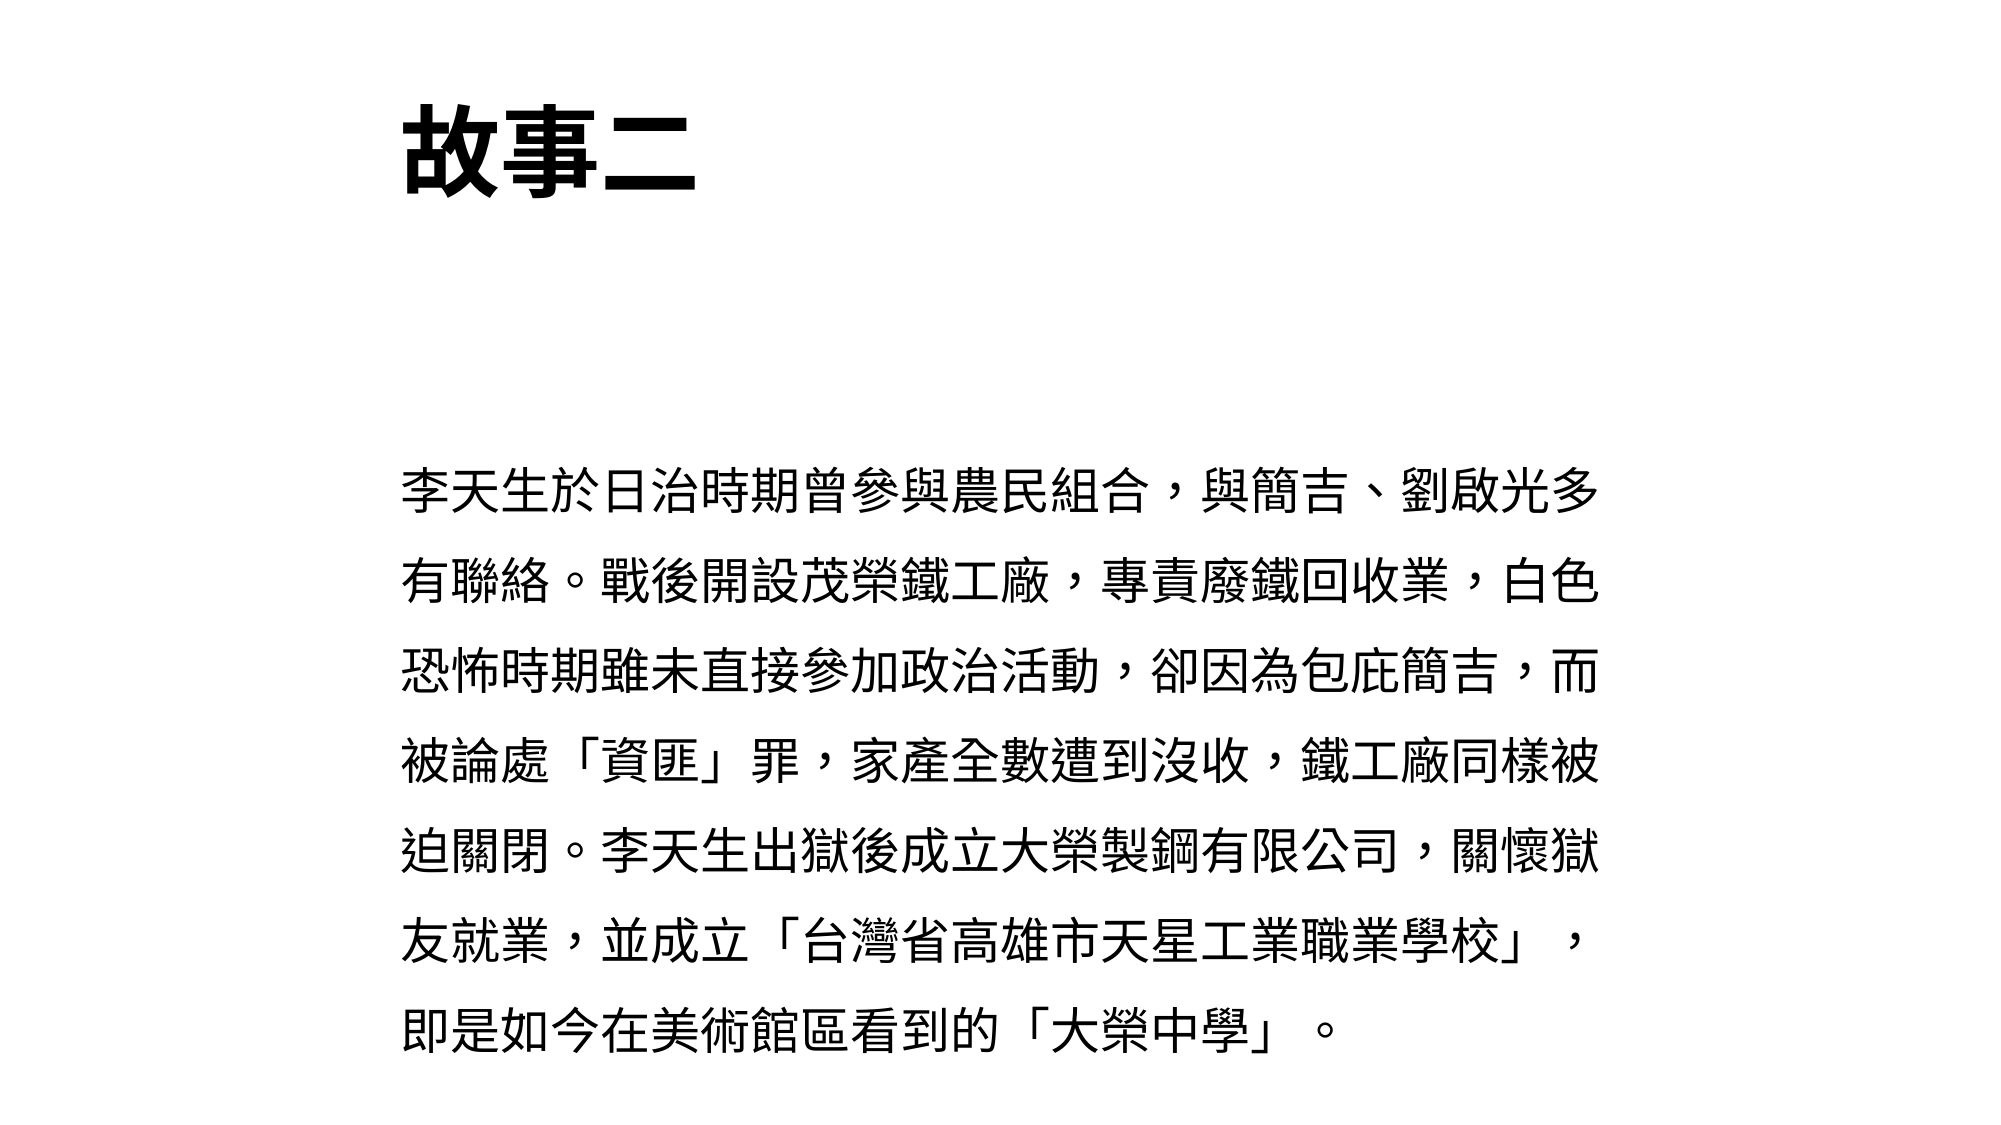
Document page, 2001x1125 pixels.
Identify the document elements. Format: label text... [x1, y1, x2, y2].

text_box 故事二 [385, 82, 823, 219]
title 李天生於日治時期曾參與農民組合，與簡吉、劉啟光多有聯絡。戰後開設茂榮鐵工廠，專責廢鐵回收業，白色恐怖時期雖未直接參加政治活動，卻因為包庇簡吉，而被論處「資匪」罪，家產全數遭到沒收，鐵工廠同樣被迫關閉。李天生出獄後成立大榮製鋼有限公司，關懷獄友就業，並成立「台灣省高雄市天星工業職業學校」，即是如今在美術館區看到的「大榮中學」。 [385, 421, 1653, 846]
